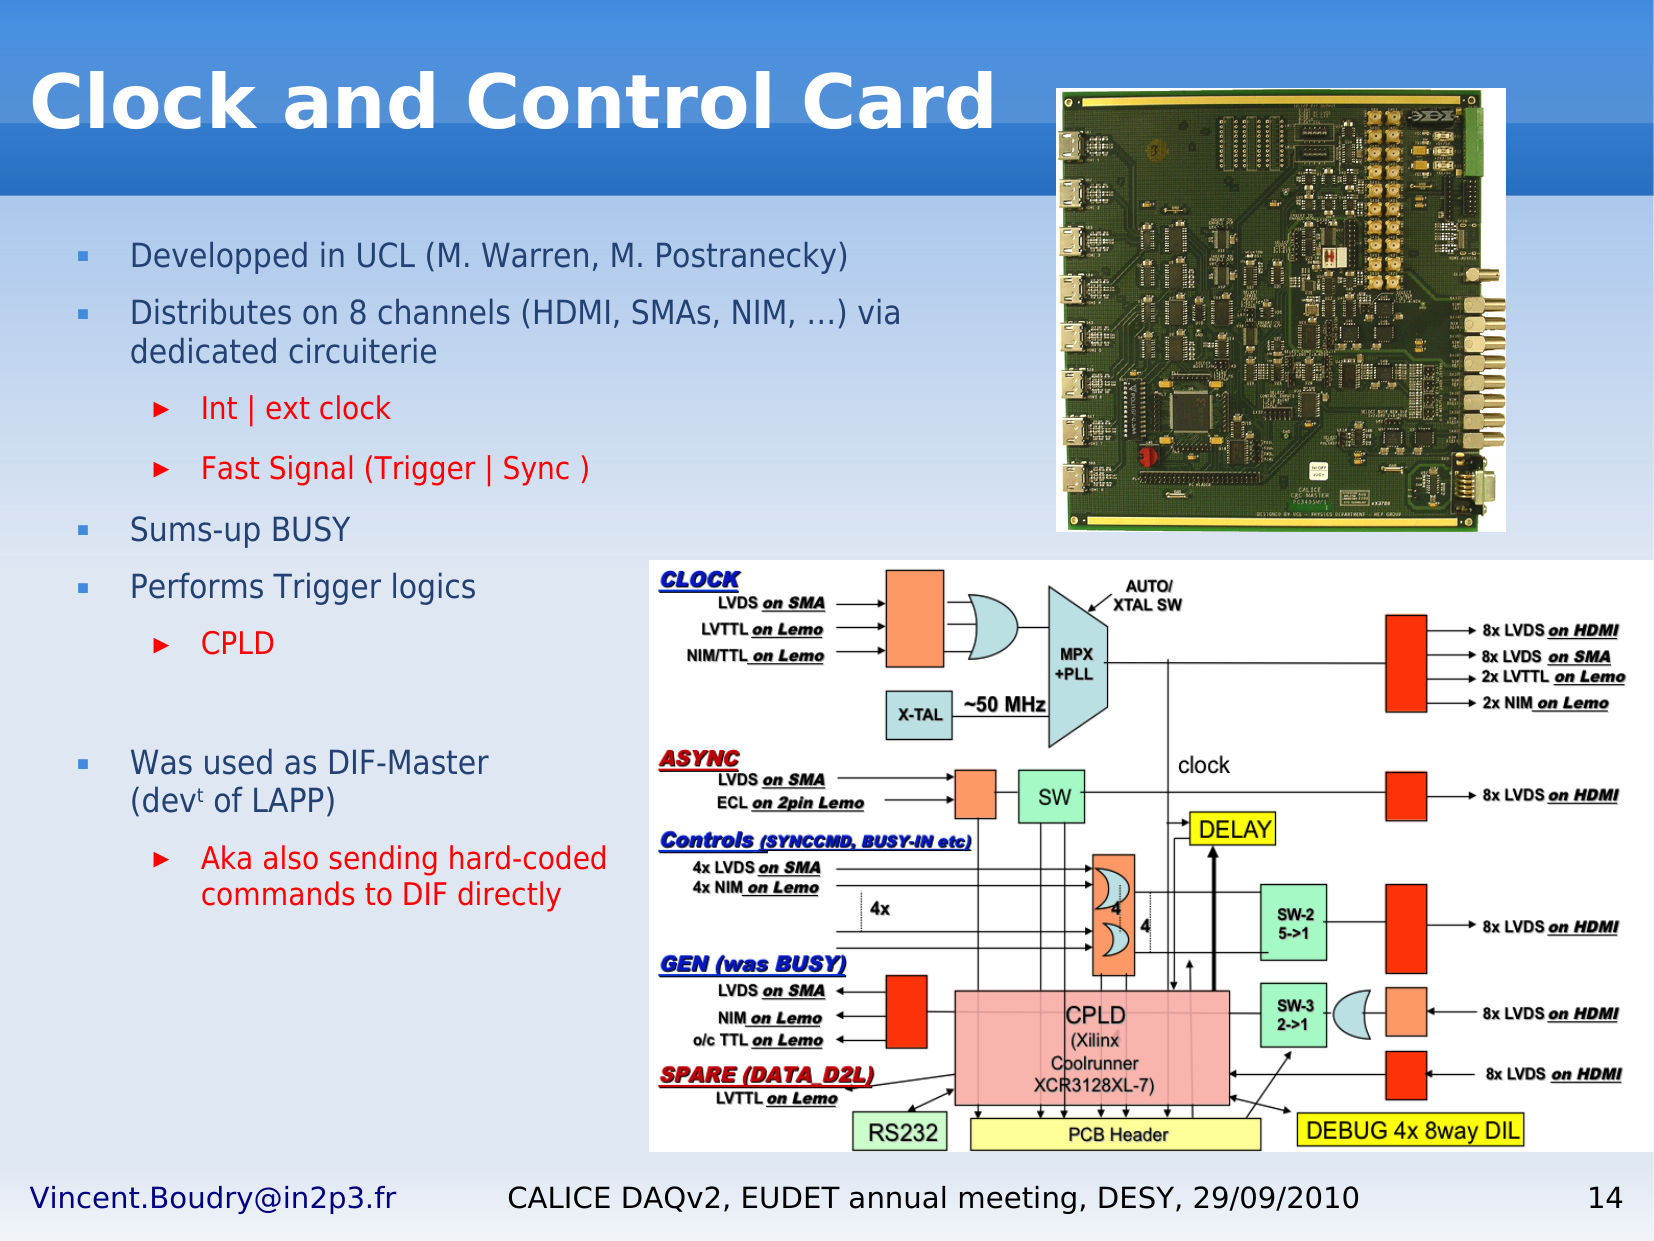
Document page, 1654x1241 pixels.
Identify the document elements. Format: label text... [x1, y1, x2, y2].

picture [0, 0, 1654, 1241]
title Clock and Control Card [29, 0, 1654, 207]
list Developped in UCL (M. Warren, M. Postranecky) Distributes on 8 channels (HDMI, SMAs, NIM, …) via dedicated circuiterie Int | ext clock Fast Signal (Trigger | Sync ) Sums-up BUSY Performs Trigger logics CPLD Was used as DIF-Master (devt of LAPP) Aka also sending hard-coded commands to DIF directly [59, 236, 1004, 1152]
